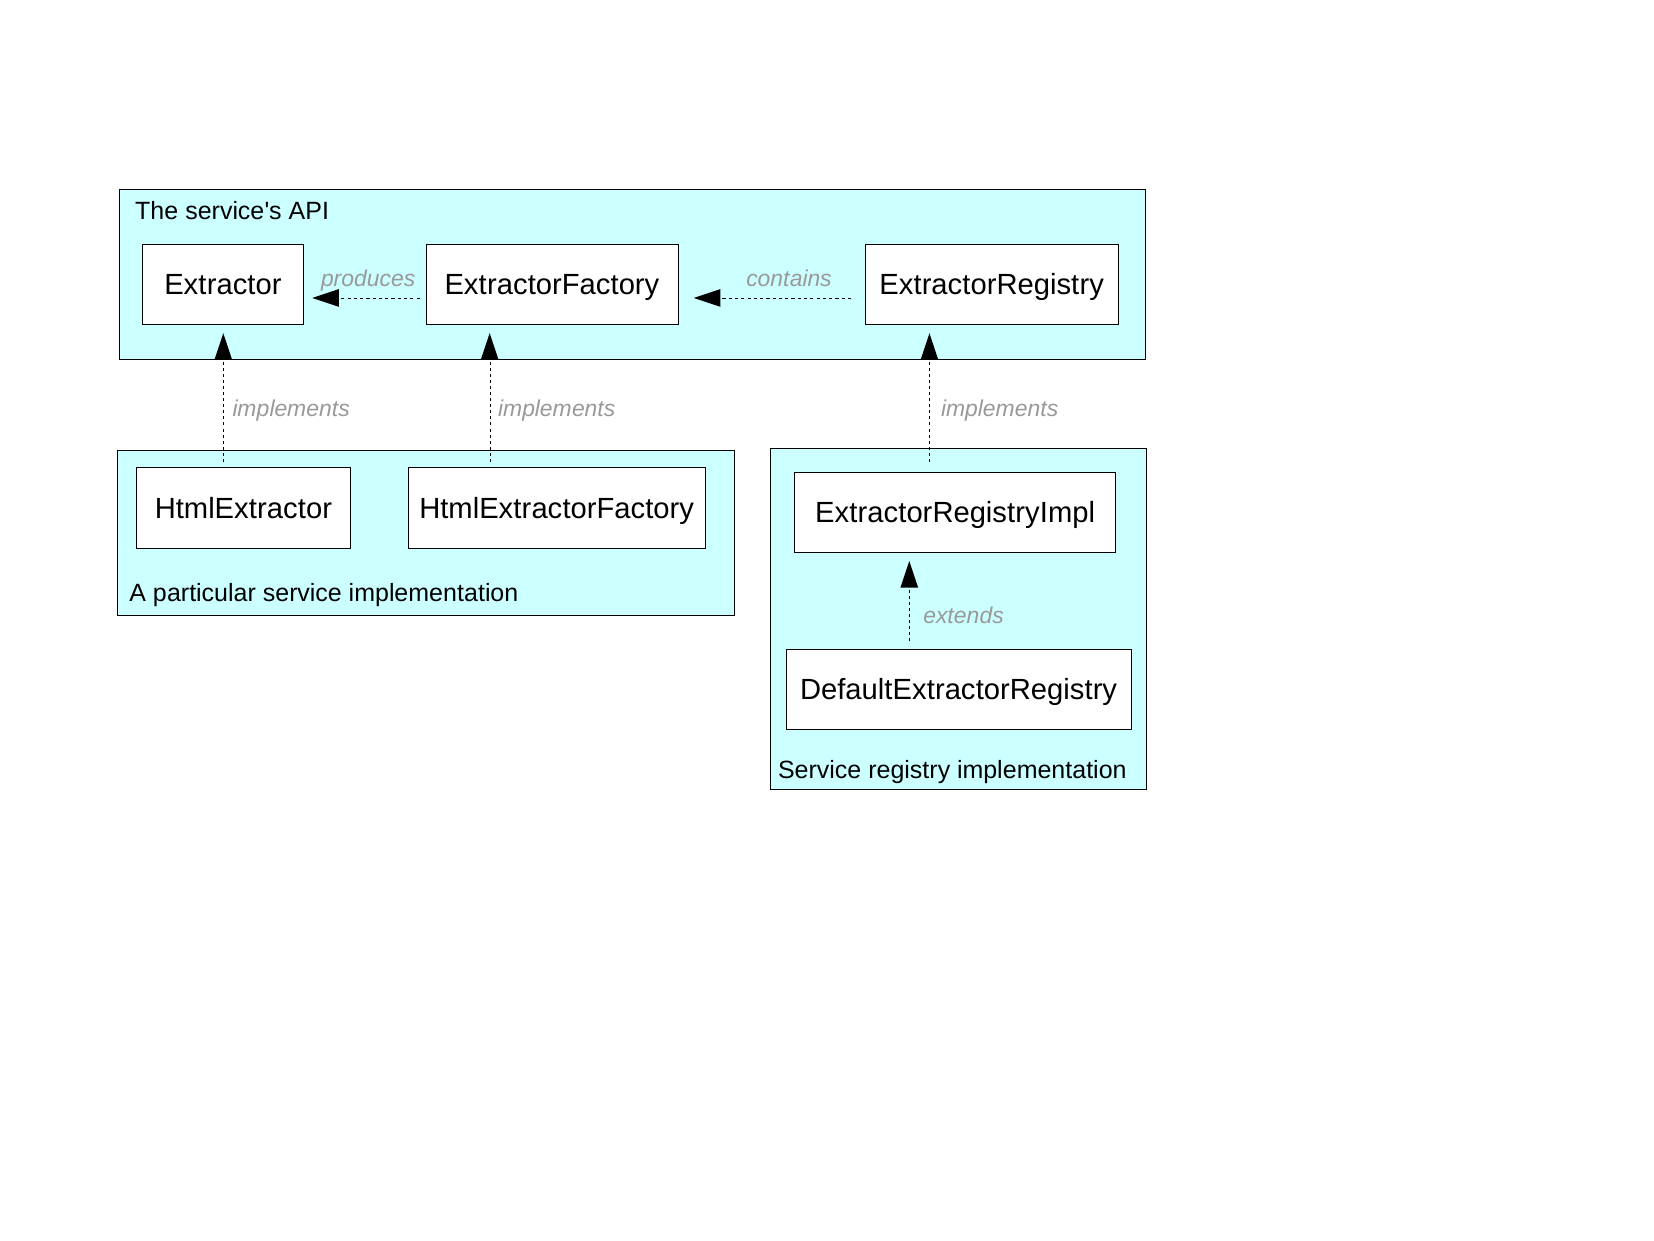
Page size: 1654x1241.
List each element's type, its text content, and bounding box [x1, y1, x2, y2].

text_box contains [731, 258, 870, 299]
text_box Extractor [142, 244, 304, 325]
text_box ExtractorRegistry [865, 244, 1119, 325]
text_box implements [483, 388, 635, 429]
text_box produces [306, 258, 445, 299]
text_box HtmlExtractor [136, 467, 351, 549]
text_box Service registry implementation [763, 747, 1145, 791]
text_box ExtractorRegistryImpl [794, 472, 1116, 553]
text_box implements [926, 388, 1078, 429]
text_box ExtractorFactory [426, 244, 679, 325]
text_box [119, 189, 1146, 360]
text_box extends [908, 594, 1061, 636]
text_box implements [217, 388, 370, 429]
text_box The service's API [120, 188, 387, 232]
text_box HtmlExtractorFactory [408, 467, 706, 549]
text_box DefaultExtractorRegistry [786, 649, 1132, 730]
text_box [117, 450, 735, 616]
text_box [770, 448, 1147, 790]
text_box A particular service implementation [114, 570, 569, 614]
